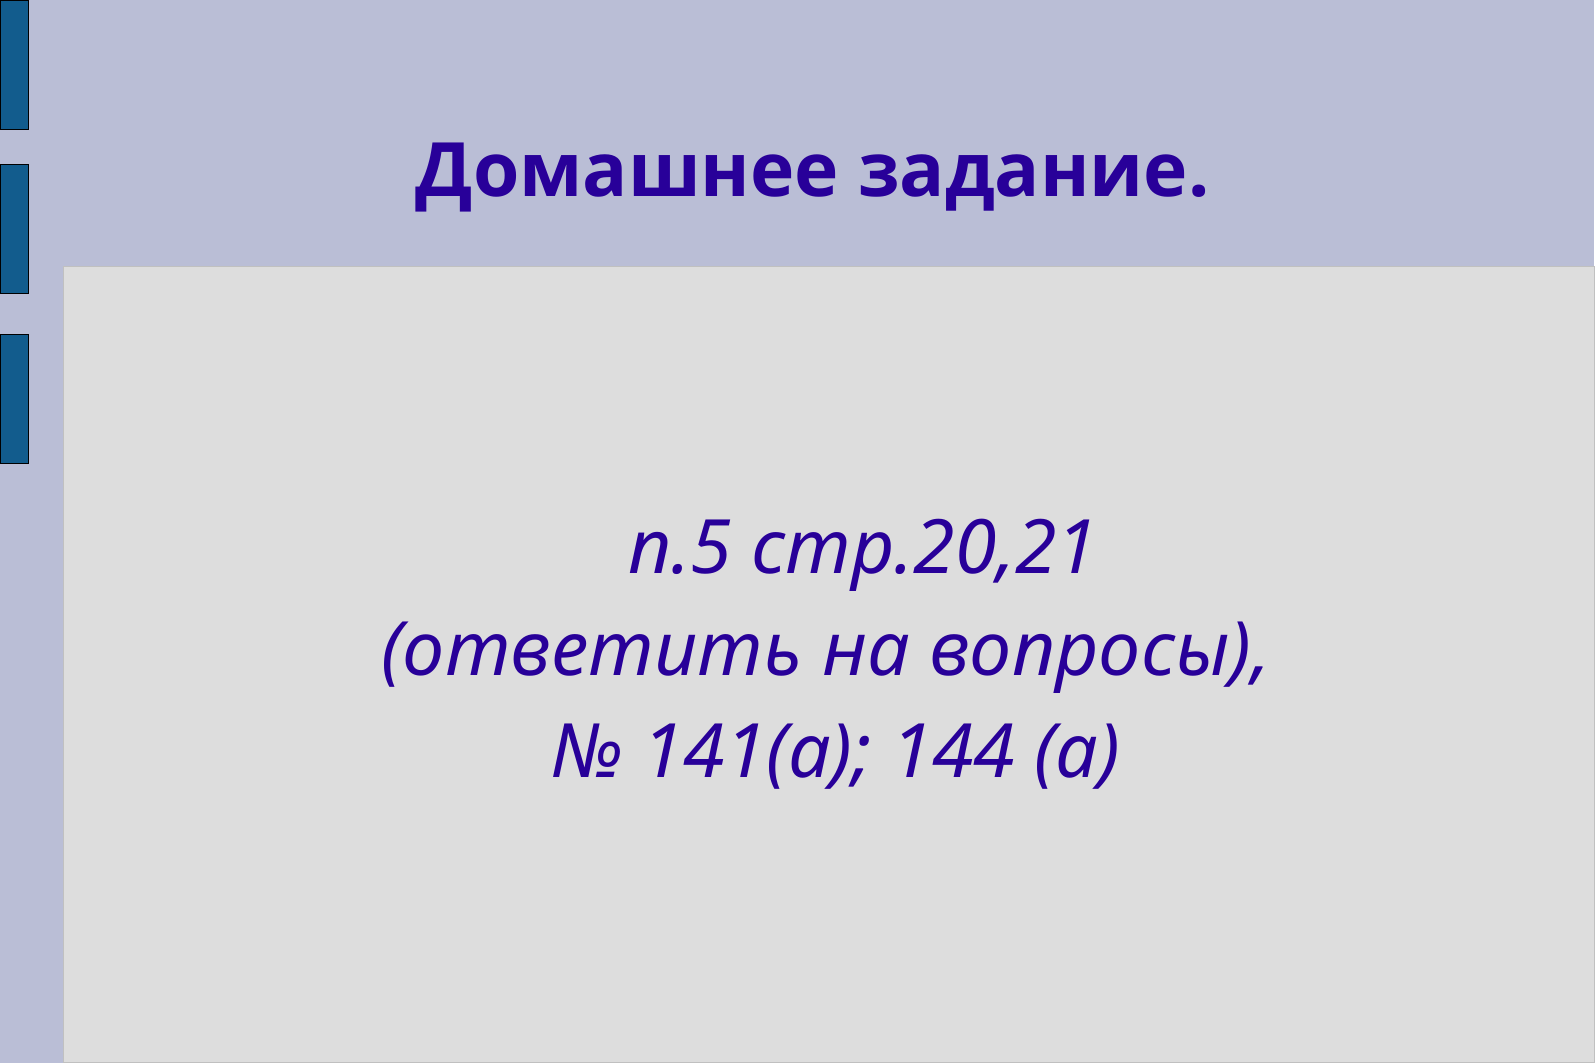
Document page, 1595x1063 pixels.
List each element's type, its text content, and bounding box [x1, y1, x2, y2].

title Домашнее задание. [117, 85, 1479, 249]
subtitle п.5 стр.20,21 (ответить на вопросы), № 141(а); 144 (а) [117, 302, 1536, 958]
